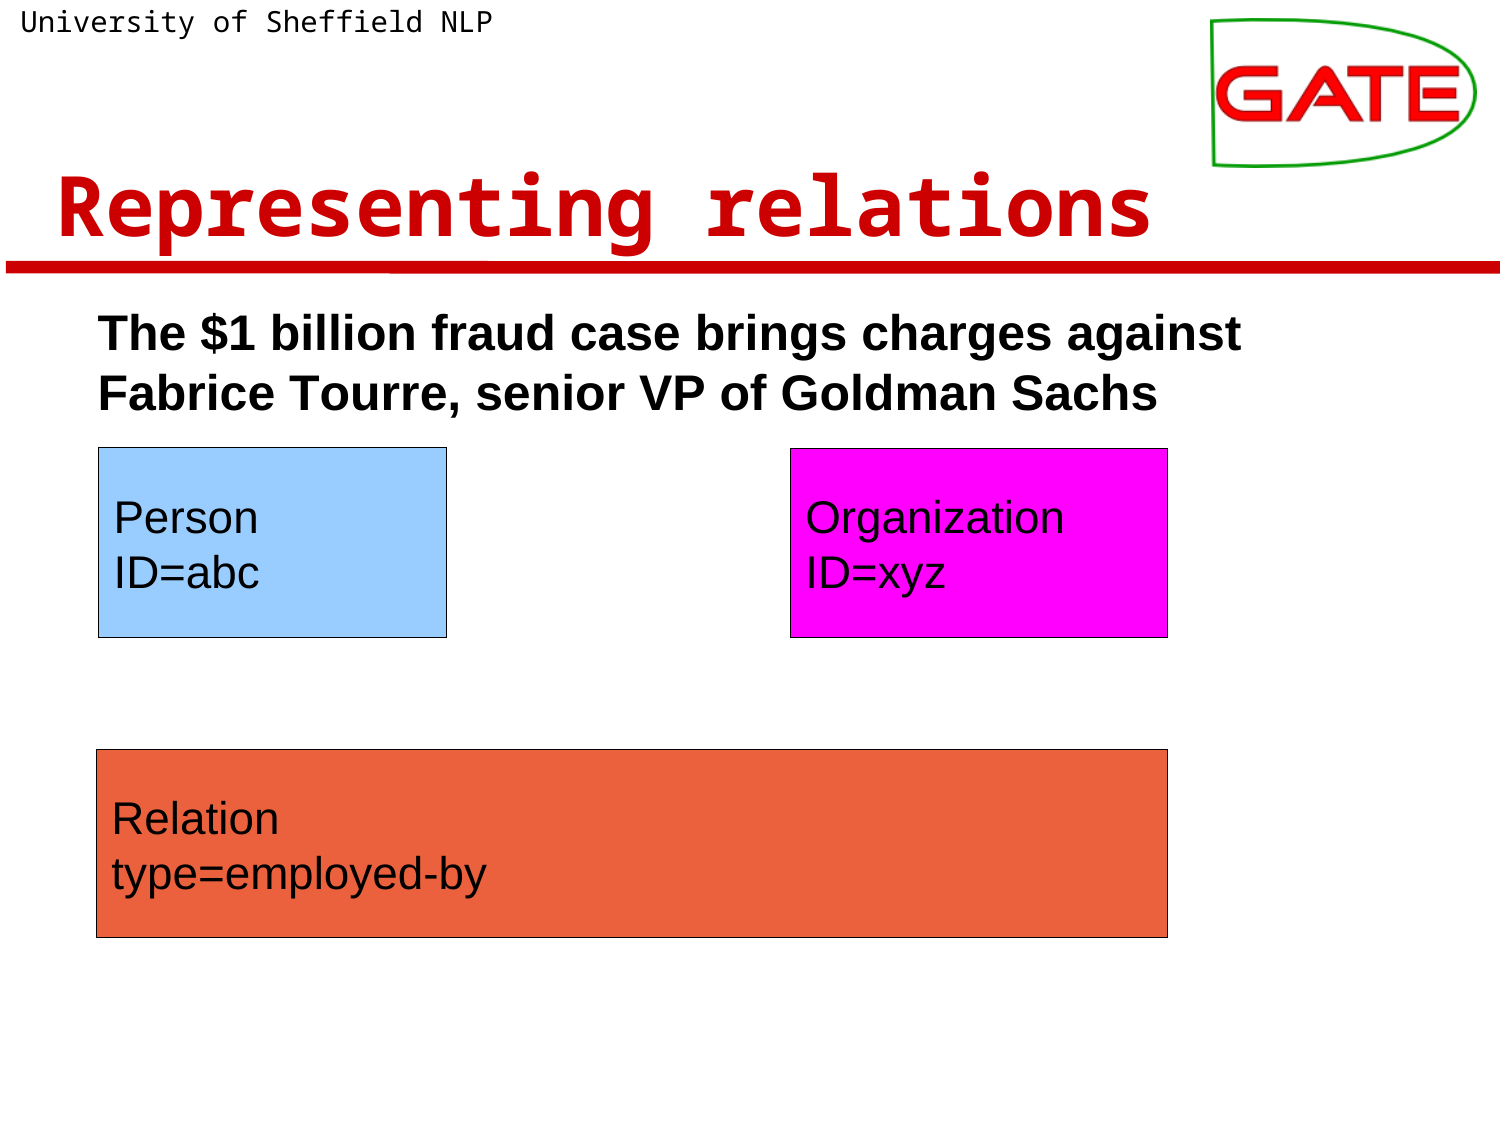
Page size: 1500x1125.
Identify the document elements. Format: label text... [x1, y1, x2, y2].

title Representing relations [41, 30, 1391, 262]
text_box Person ID=abc [98, 447, 447, 638]
picture [1210, 18, 1477, 168]
text_box Relation type=employed-by [96, 749, 1168, 938]
text_box Organization ID=xyz [790, 448, 1168, 638]
text_box The $1 billion fraud case brings charges against Fabrice Tourre, senior VP of Goldman Sachs [83, 293, 1263, 429]
